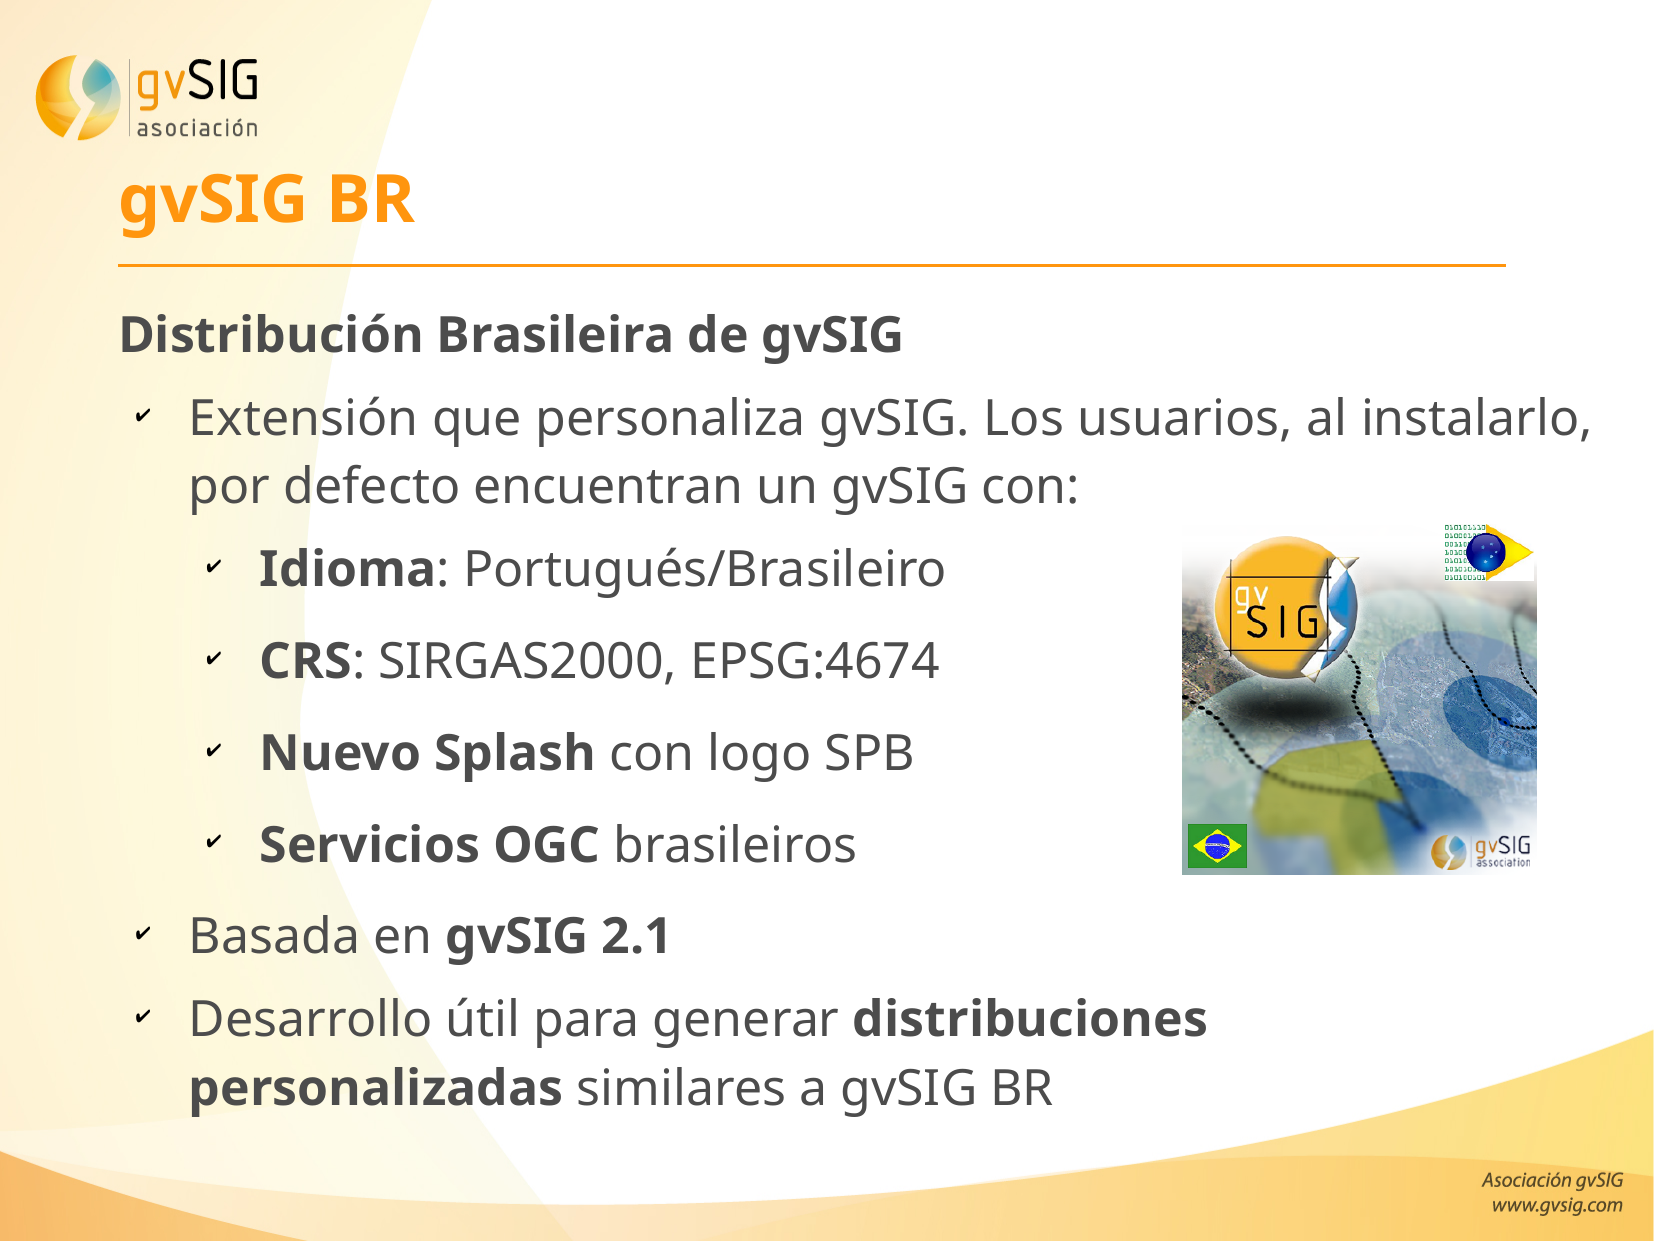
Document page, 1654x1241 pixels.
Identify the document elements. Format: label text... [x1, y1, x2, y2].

title gvSIG BR [118, 147, 1607, 246]
picture [0, 0, 1654, 1241]
list Distribución Brasileira de gvSIG Extensión que personaliza gvSIG. Los usuarios, al instalarlo, por defecto encuentran un gvSIG con: Idioma: Portugués/Brasileiro CRS: SIRGAS2000, EPSG:4674 Nuevo Splash con logo SPB Servicios OGC brasileiros Basada en gvSIG 2.1 Desarrollo útil para generar distribuciones personalizadas similares a gvSIG BR [118, 298, 1595, 1023]
